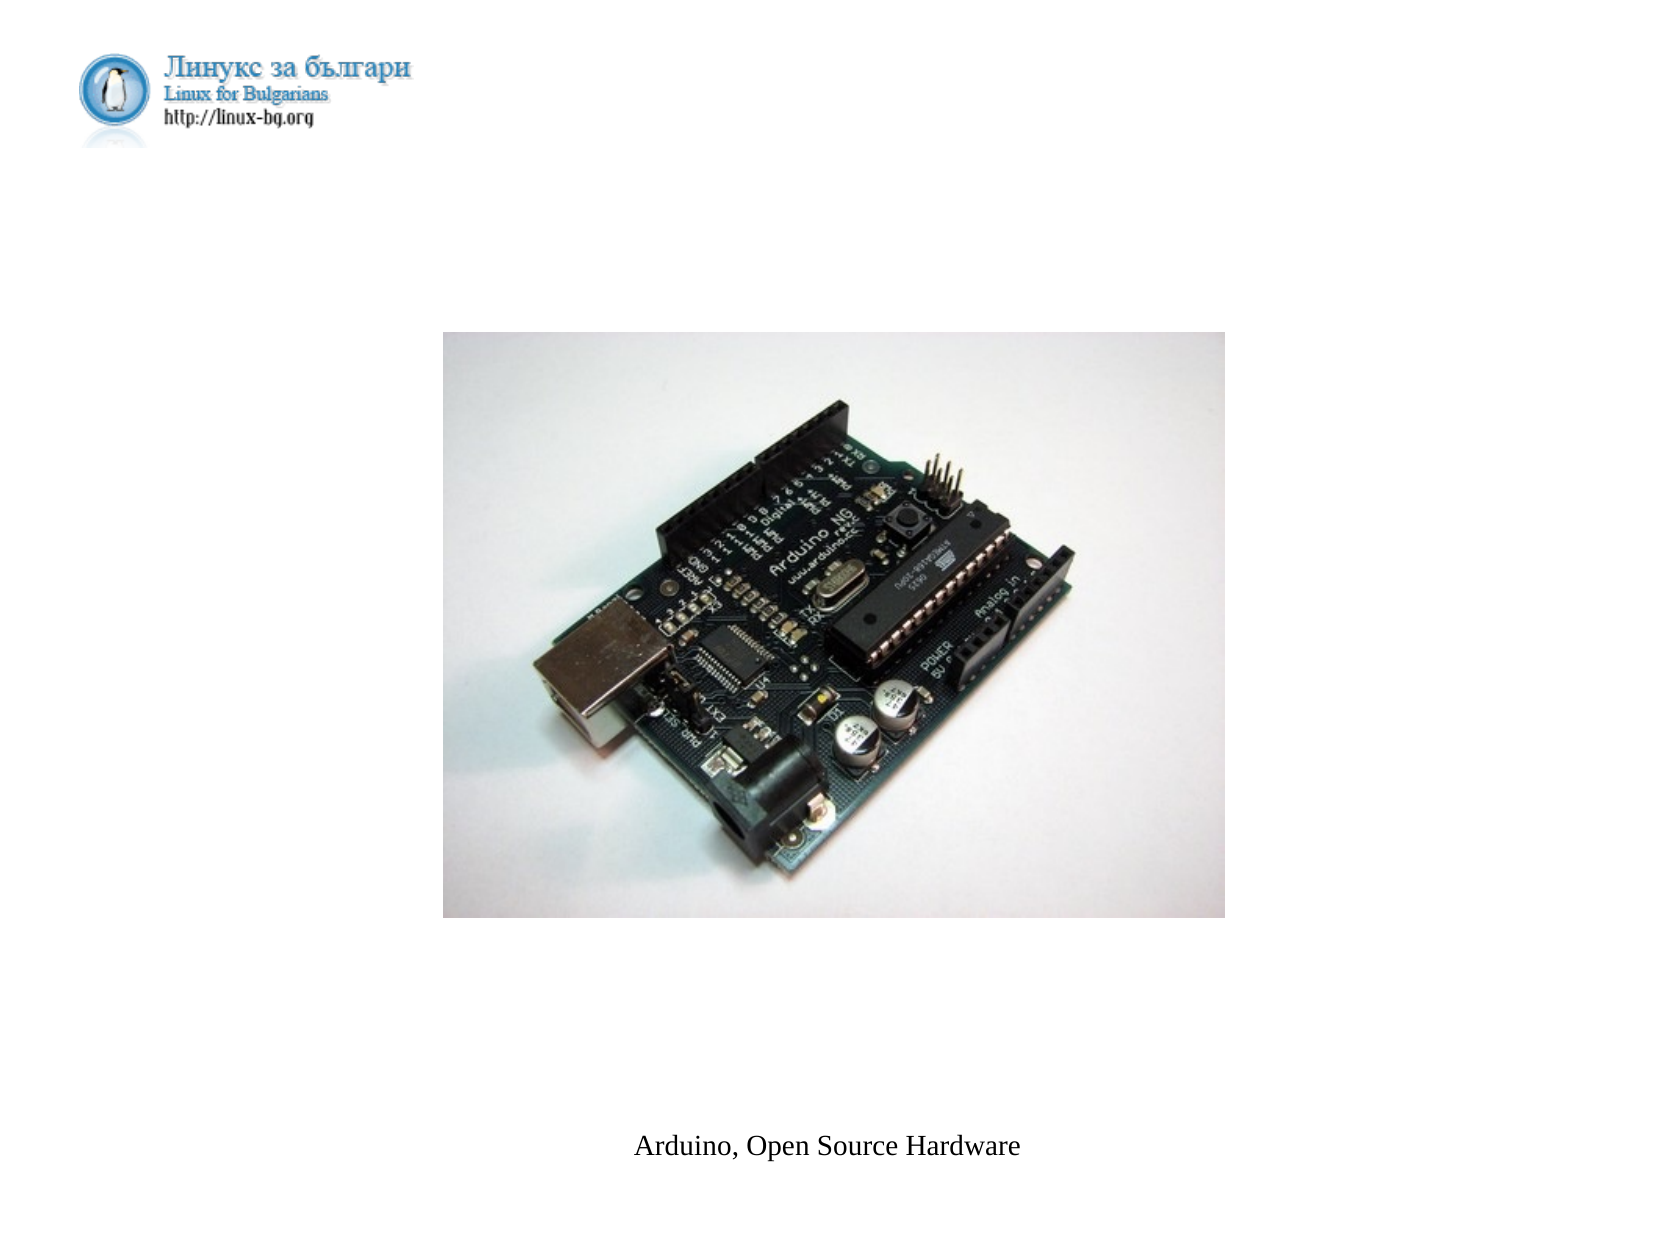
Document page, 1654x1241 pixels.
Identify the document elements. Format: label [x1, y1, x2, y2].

picture [443, 332, 1225, 918]
picture [79, 53, 414, 148]
